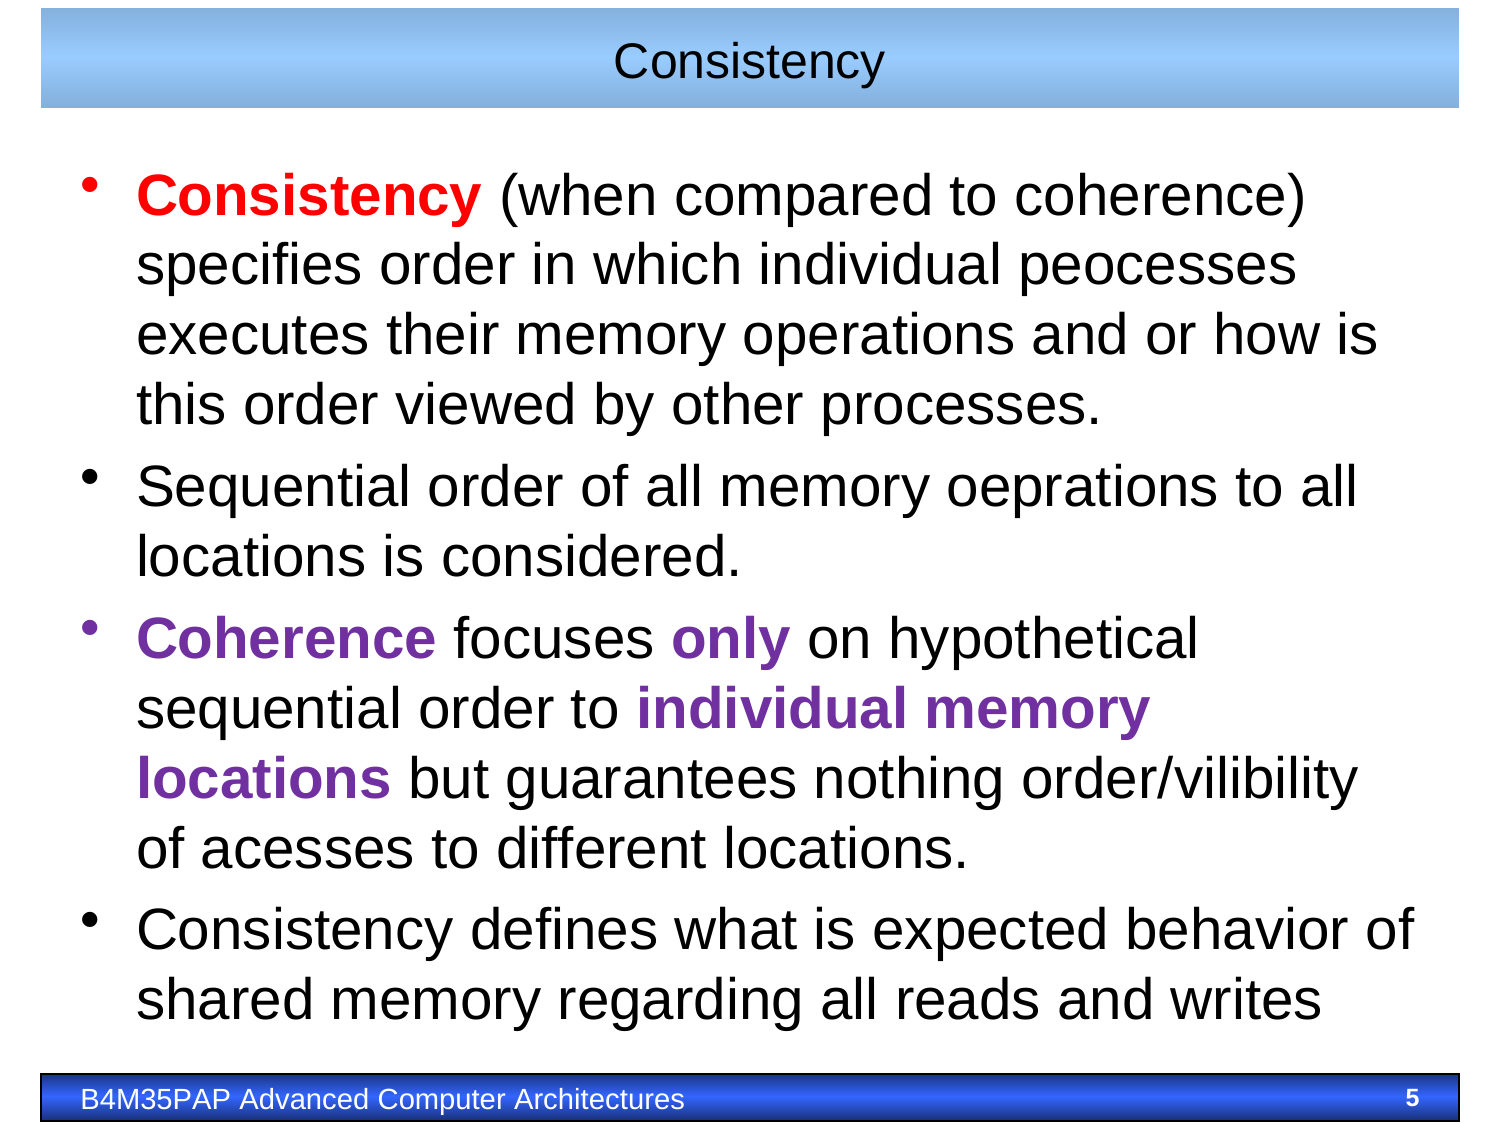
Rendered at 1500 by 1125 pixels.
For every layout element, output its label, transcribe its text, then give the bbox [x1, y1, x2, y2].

list Consistency (when compared to coherence) specifies order in which individual peocesses executes their memory operations and or how is this order viewed by other processes. Sequential order of all memory oeprations to all locations is considered. Coherence focuses only on hypothetical sequential order to individual memory locations but guarantees nothing order/vilibility of acesses to different locations. Consistency defines what is expected behavior of shared memory regarding all reads and writes [64, 149, 1436, 976]
title Consistency [41, 8, 1459, 108]
